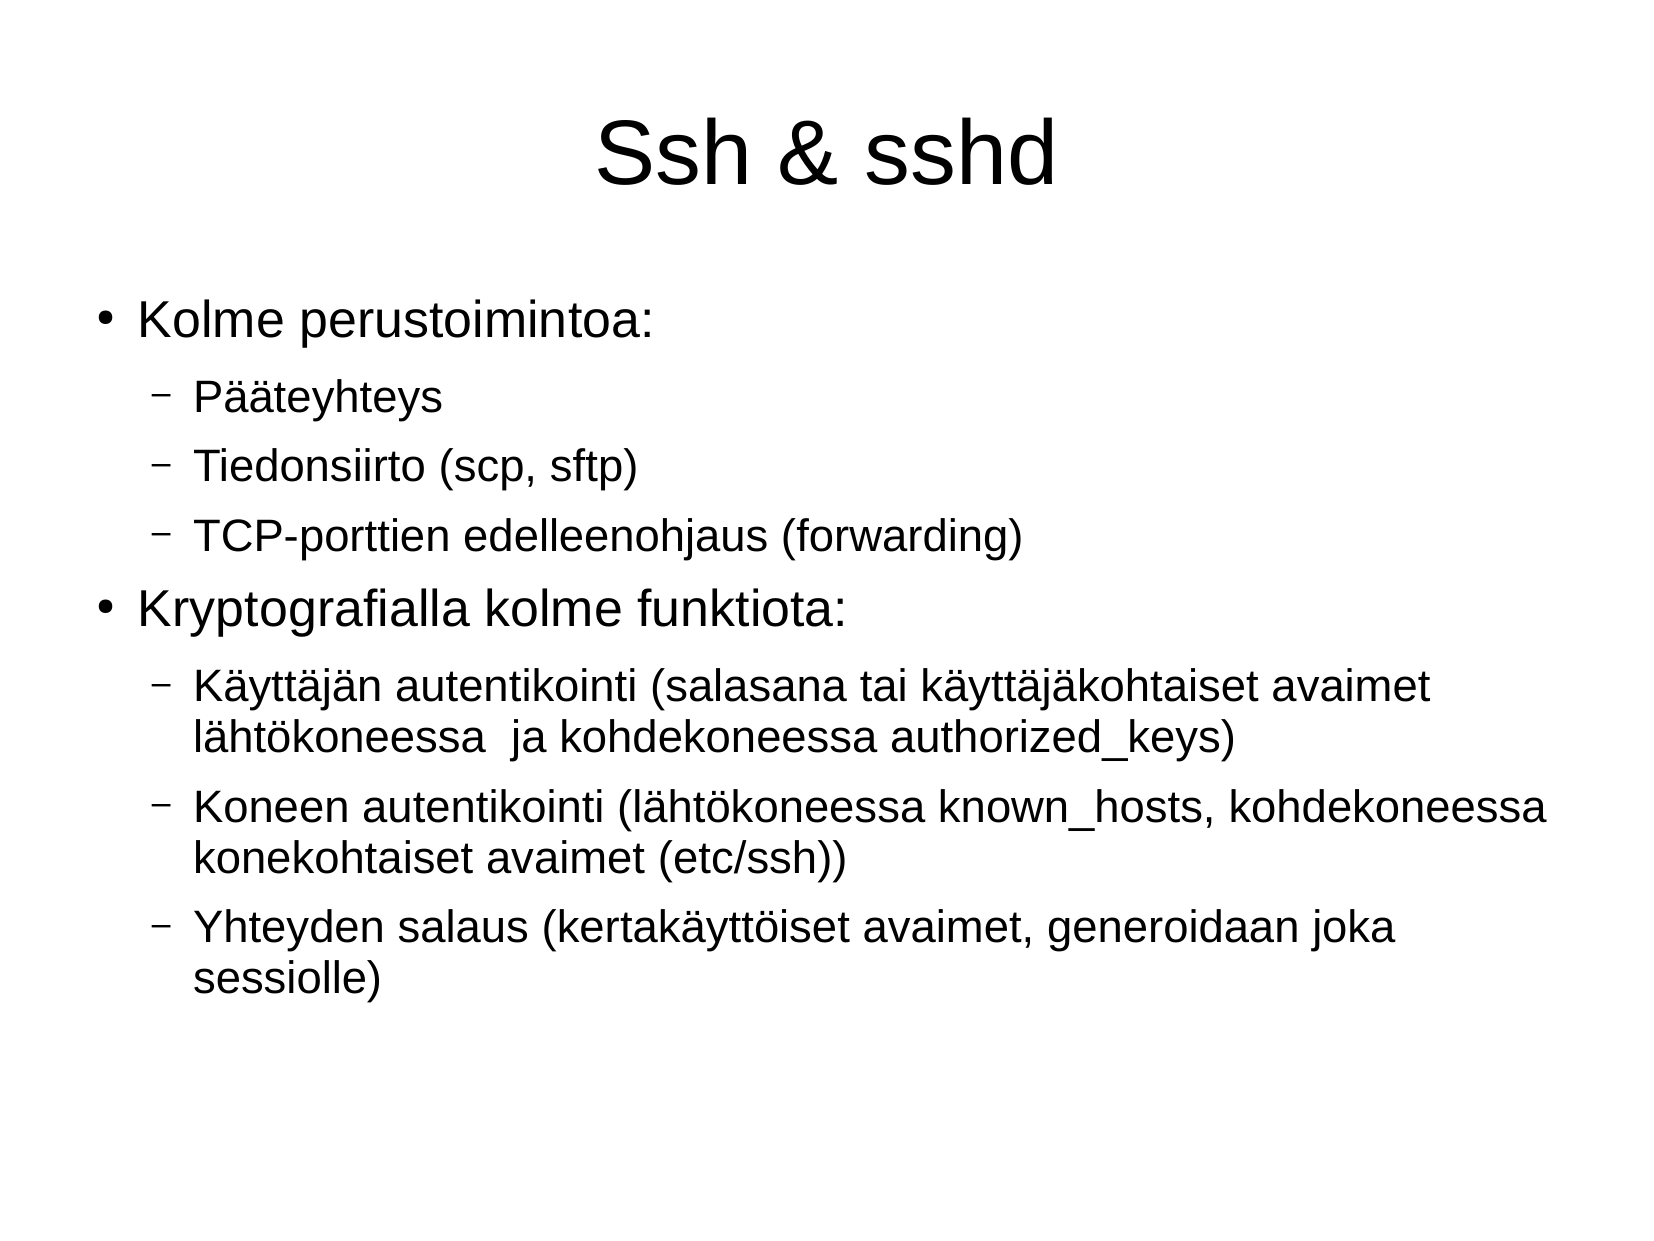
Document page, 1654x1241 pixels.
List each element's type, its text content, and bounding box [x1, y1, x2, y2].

title Ssh & sshd [82, 49, 1571, 257]
list Kolme perustoimintoa: Pääteyhteys Tiedonsiirto (scp, sftp) TCP-porttien edelleenohjaus (forwarding) Kryptografialla kolme funktiota: Käyttäjän autentikointi (salasana tai käyttäjäkohtaiset avaimet lähtökoneessa ja kohdekoneessa authorized_keys) Koneen autentikointi (lähtökoneessa known_hosts, kohdekoneessa konekohtaiset avaimet (etc/ssh)) Yhteyden salaus (kertakäyttöiset avaimet, generoidaan joka sessiolle) [82, 290, 1571, 1010]
